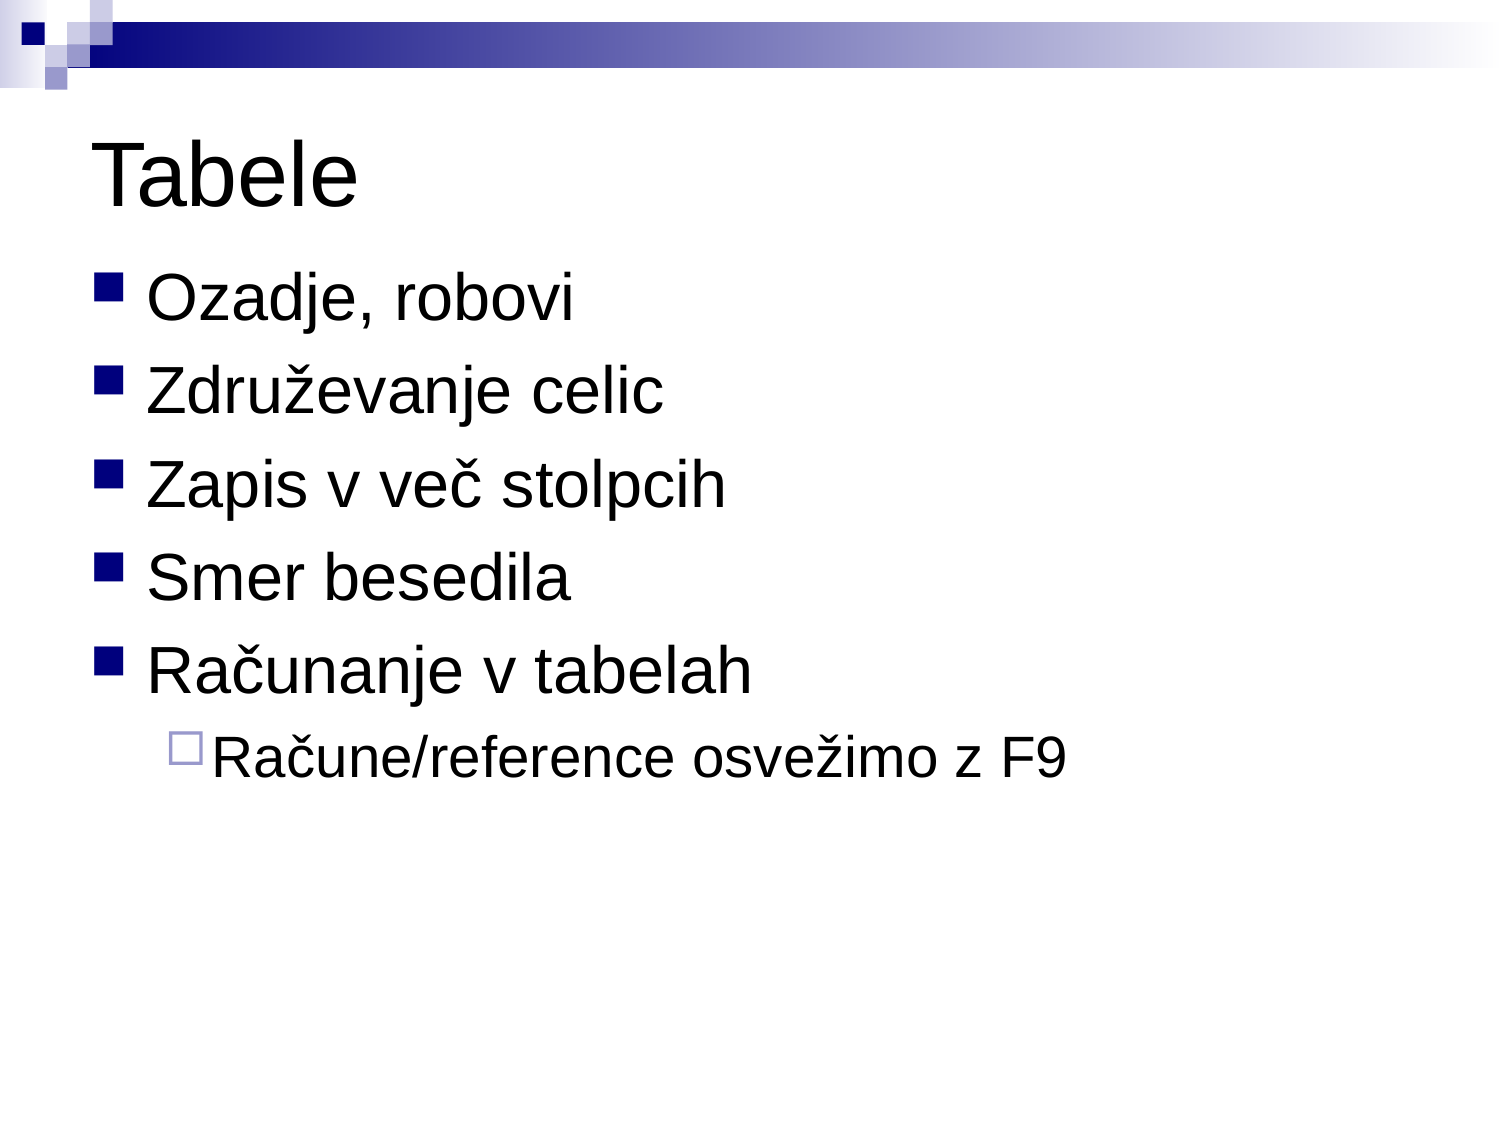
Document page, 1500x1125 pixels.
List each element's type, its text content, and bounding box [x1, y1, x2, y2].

list Ozadje, robovi Združevanje celic Zapis v več stolpcih Smer besedila Računanje v tabelah Račune/reference osvežimo z F9 [75, 246, 1425, 1079]
title Tabele [75, 105, 1425, 235]
